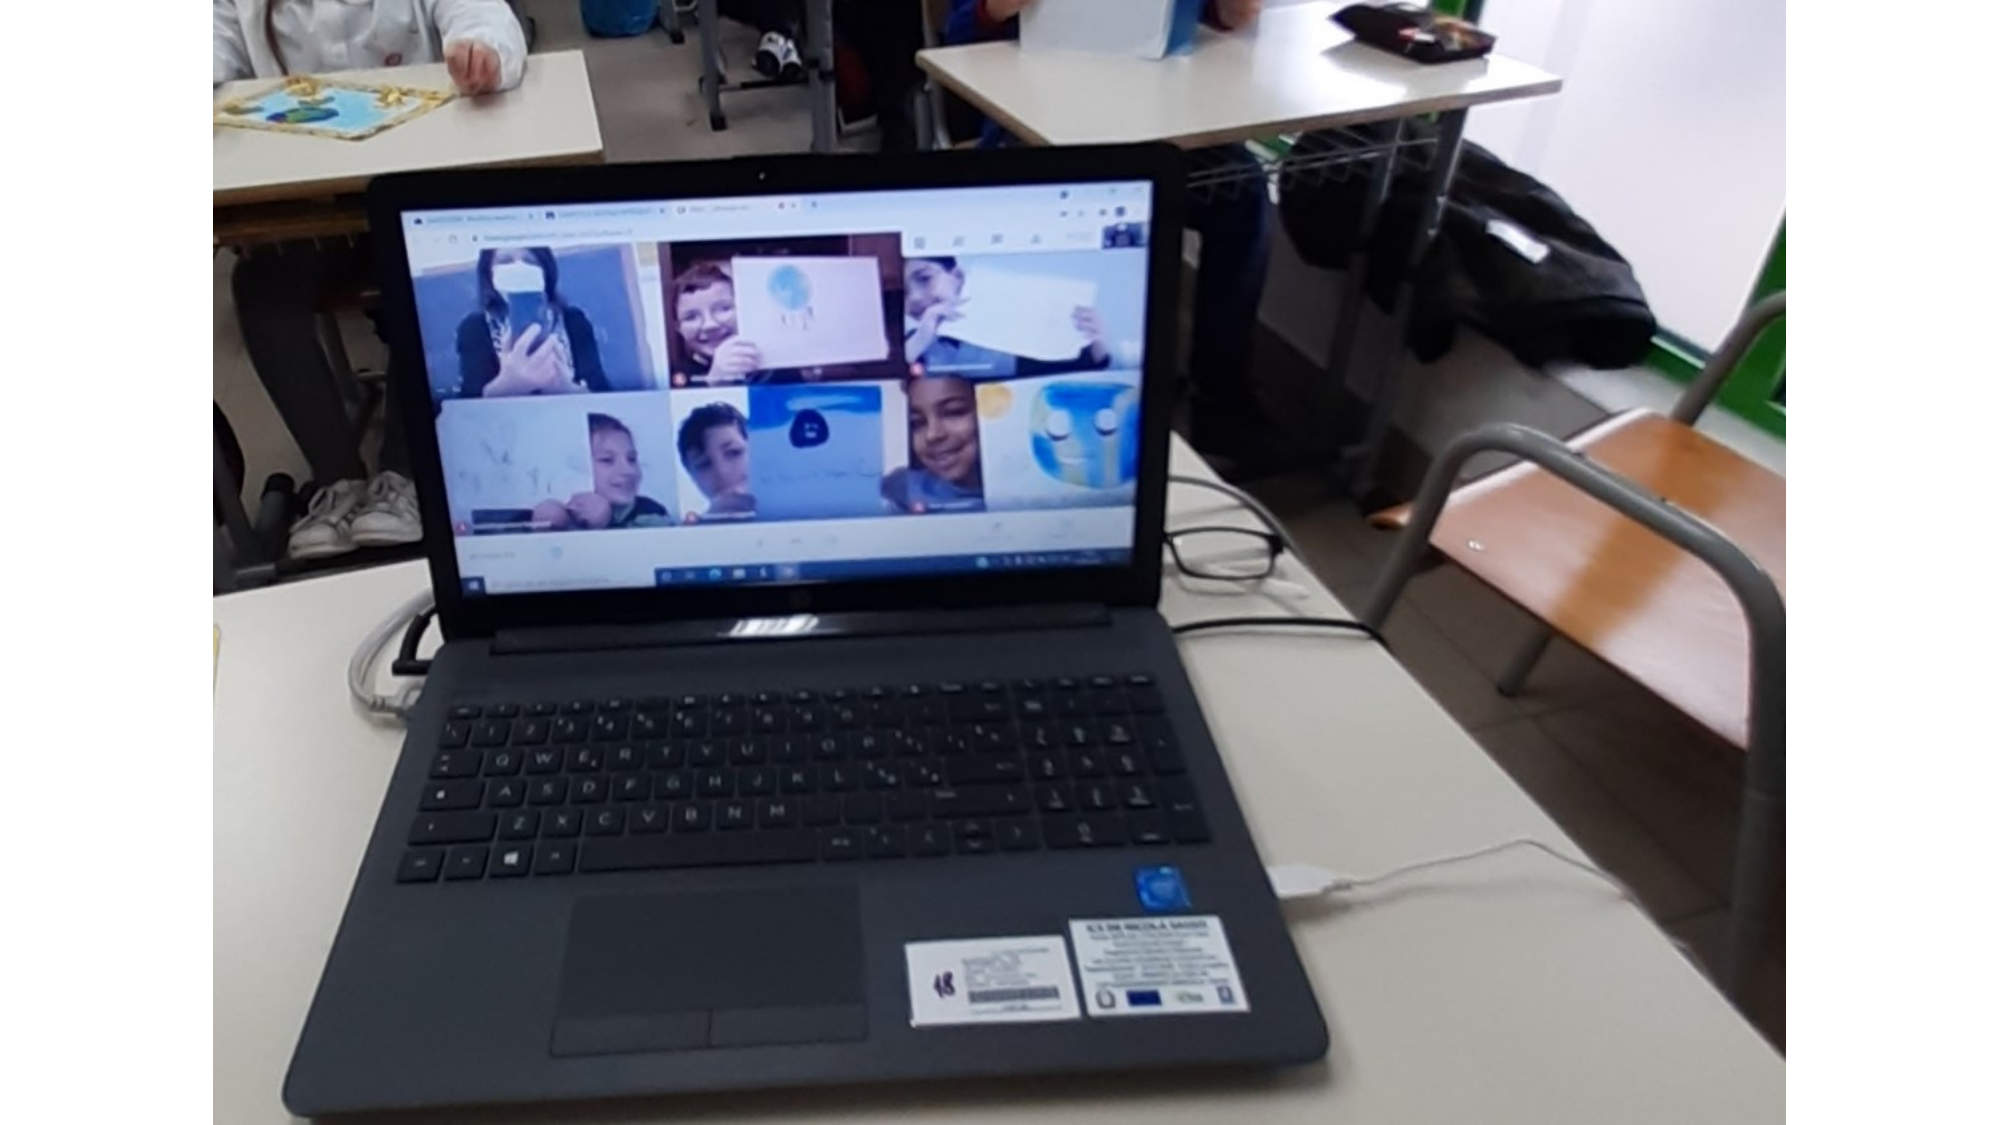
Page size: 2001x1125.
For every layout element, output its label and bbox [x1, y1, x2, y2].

picture [213, 0, 1786, 1125]
